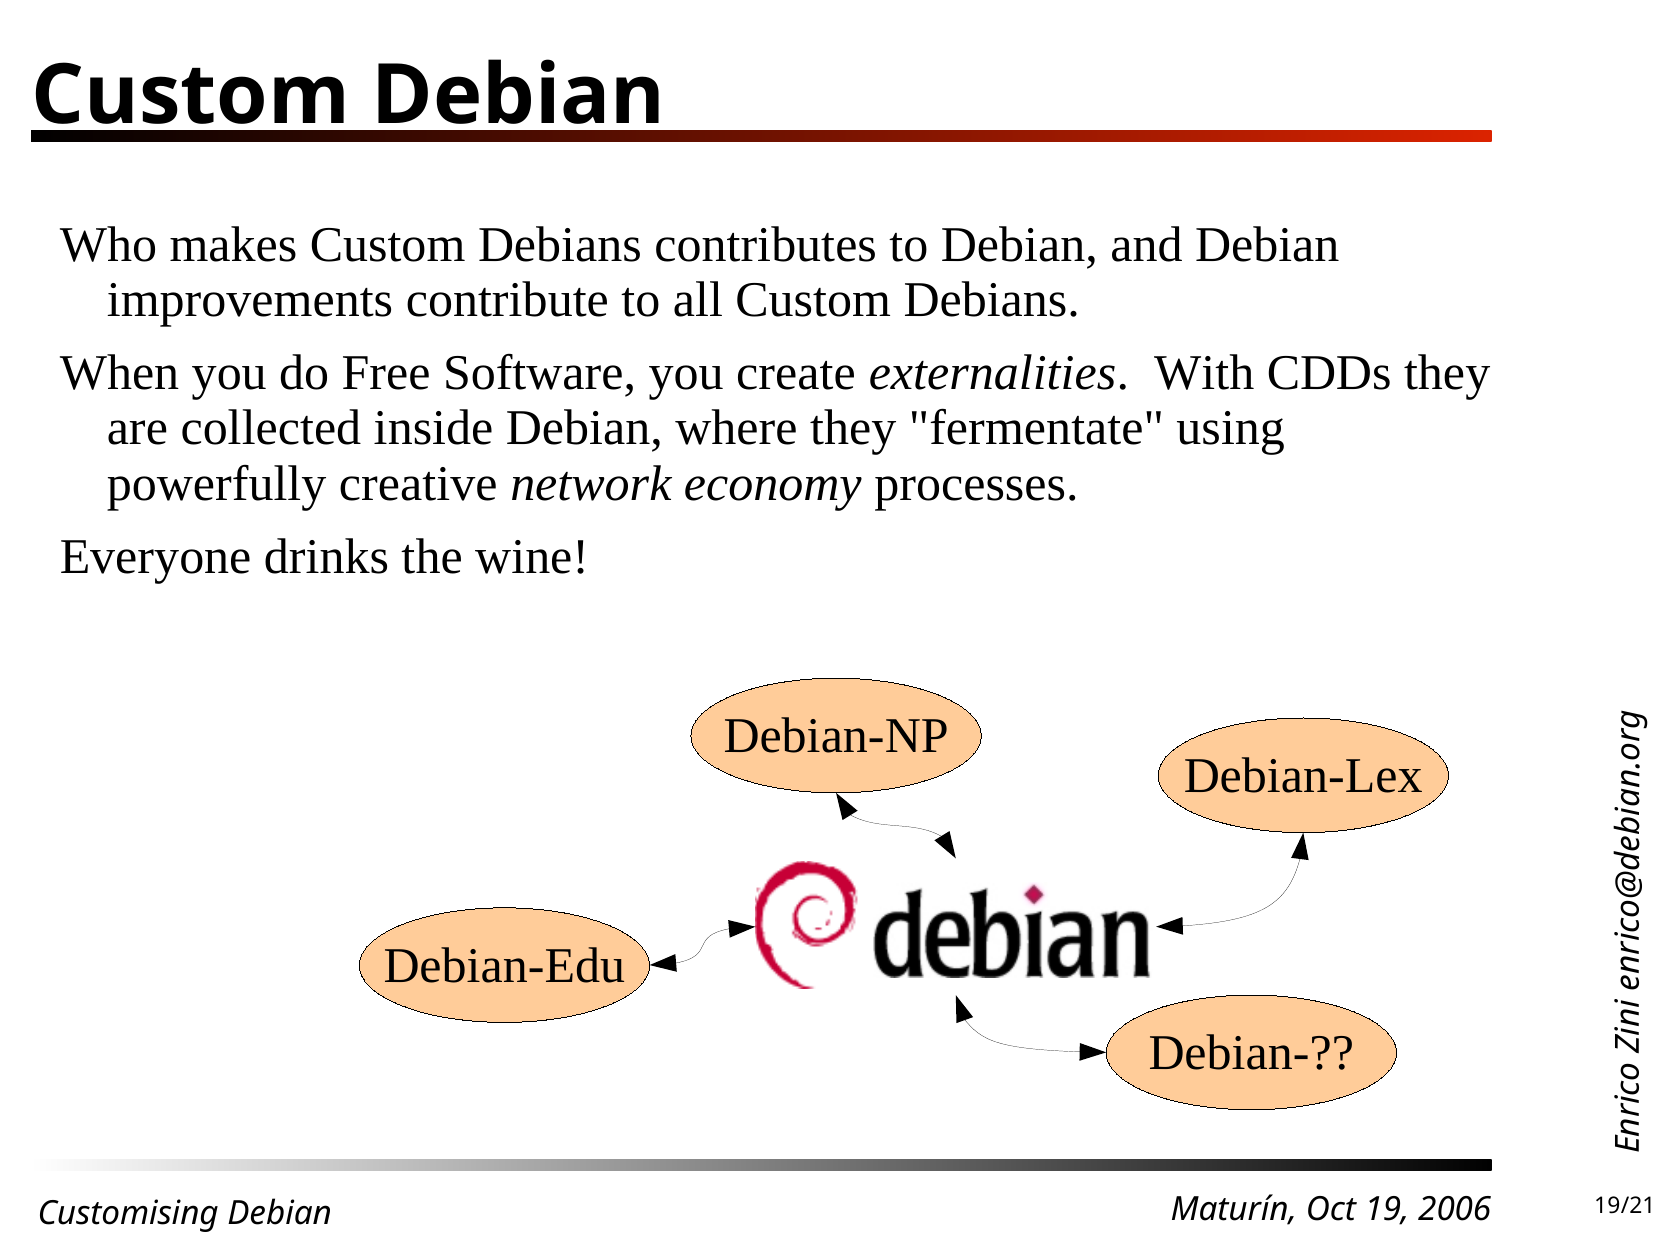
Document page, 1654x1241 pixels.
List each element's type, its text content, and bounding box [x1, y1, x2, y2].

text_box [755, 858, 1157, 996]
text_box Custom Debian [31, 34, 1438, 168]
picture [755, 861, 860, 989]
text_box Who makes Custom Debians contributes to Debian, and Debian improvements contribute to all Custom Debians. When you do Free Software, you create externalities. With CDDs they are collected inside Debian, where they "fermentate" using powerfully creative network economy processes. Everyone drinks the wine! [59, 216, 1495, 1144]
picture [872, 882, 1153, 978]
text_box Debian-Lex [1158, 717, 1449, 833]
text_box Debian-Edu [359, 907, 650, 1023]
text_box Debian-NP [690, 678, 982, 793]
text_box Debian-?? [1106, 995, 1397, 1110]
